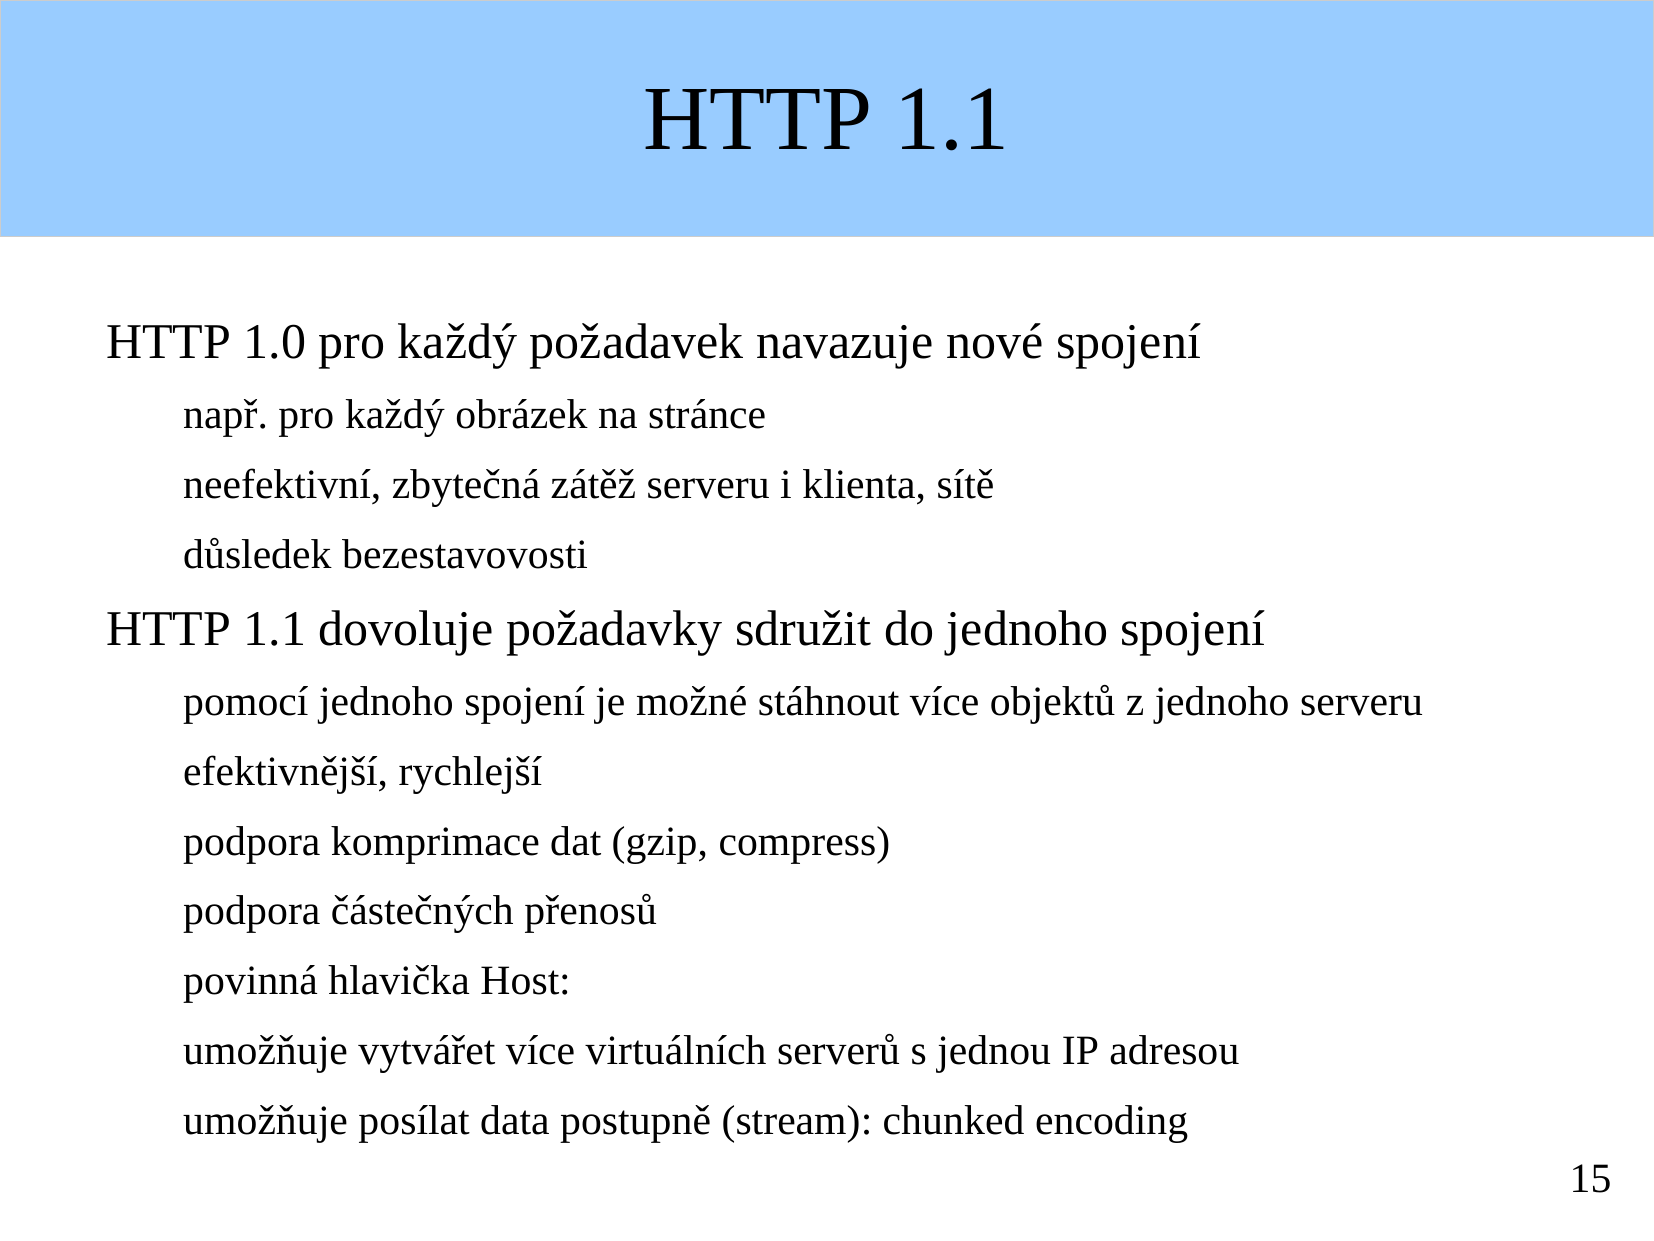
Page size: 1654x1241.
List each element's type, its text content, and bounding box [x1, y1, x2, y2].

list HTTP 1.0 pro každý požadavek navazuje nové spojení např. pro každý obrázek na stránce neefektivní, zbytečná zátěž serveru i klienta, sítě důsledek bezestavovosti HTTP 1.1 dovoluje požadavky sdružit do jednoho spojení pomocí jednoho spojení je možné stáhnout více objektů z jednoho serveru efektivnější, rychlejší podpora komprimace dat (gzip, compress) podpora částečných přenosů povinná hlavička Host: umožňuje vytvářet více virtuálních serverů s jednou IP adresou umožňuje posílat data postupně (stream): chunked encoding [88, 314, 1565, 1144]
title HTTP 1.1 [0, 0, 1654, 237]
